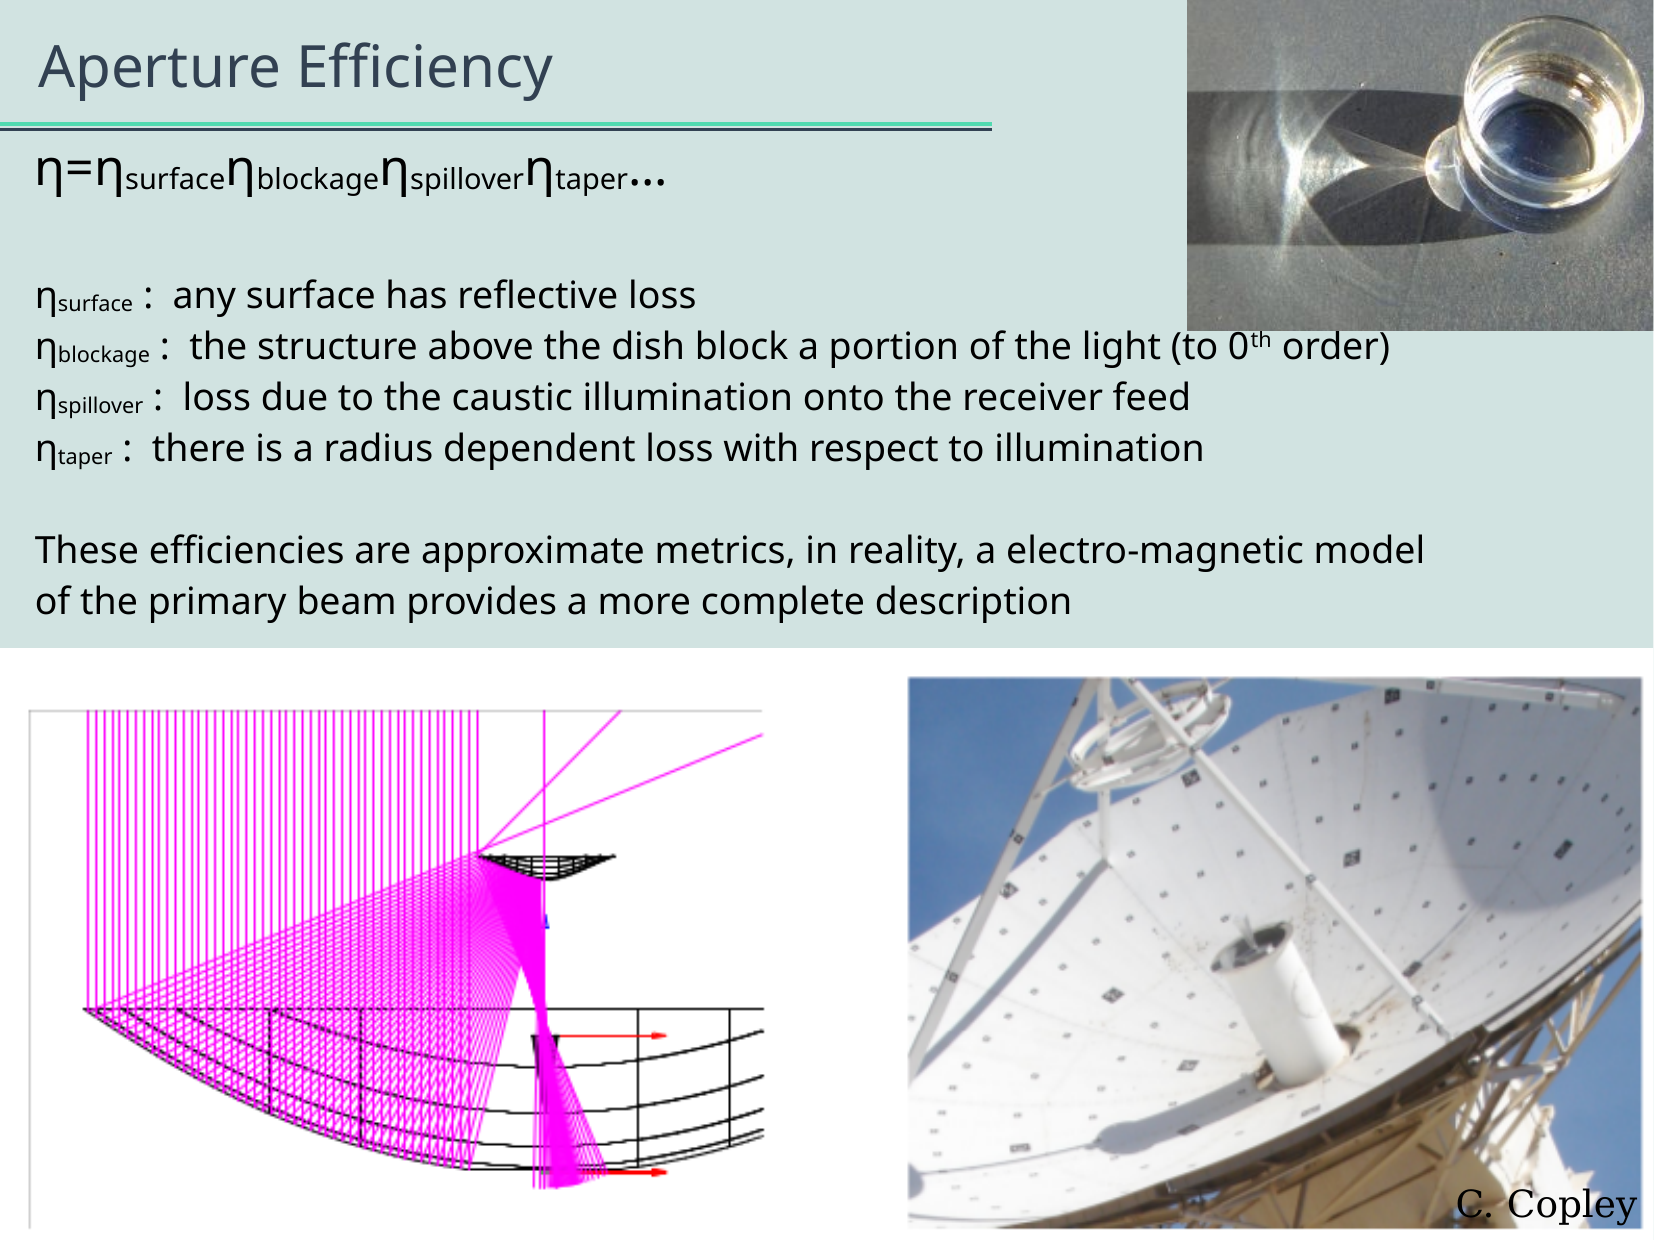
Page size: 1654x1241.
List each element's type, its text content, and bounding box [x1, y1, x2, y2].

text_box C. Copley [1440, 1175, 1653, 1234]
text_box Aperture Efficiency [23, 17, 1063, 103]
picture [0, 648, 1654, 1241]
text_box η=ηsurfaceηblockageηspilloverηtaper... ηsurface : any surface has reflective loss ηblockage : the structure above the dish block a portion of the light (to 0th order) ηspillover : loss due to the caustic illumination onto the receiver feed ηtaper : there is a radius dependent loss with respect to illumination These efficiencies are approximate metrics, in reality, a electro-magnetic model of the primary beam provides a more complete description [19, 124, 1619, 642]
picture [1187, 0, 1654, 331]
